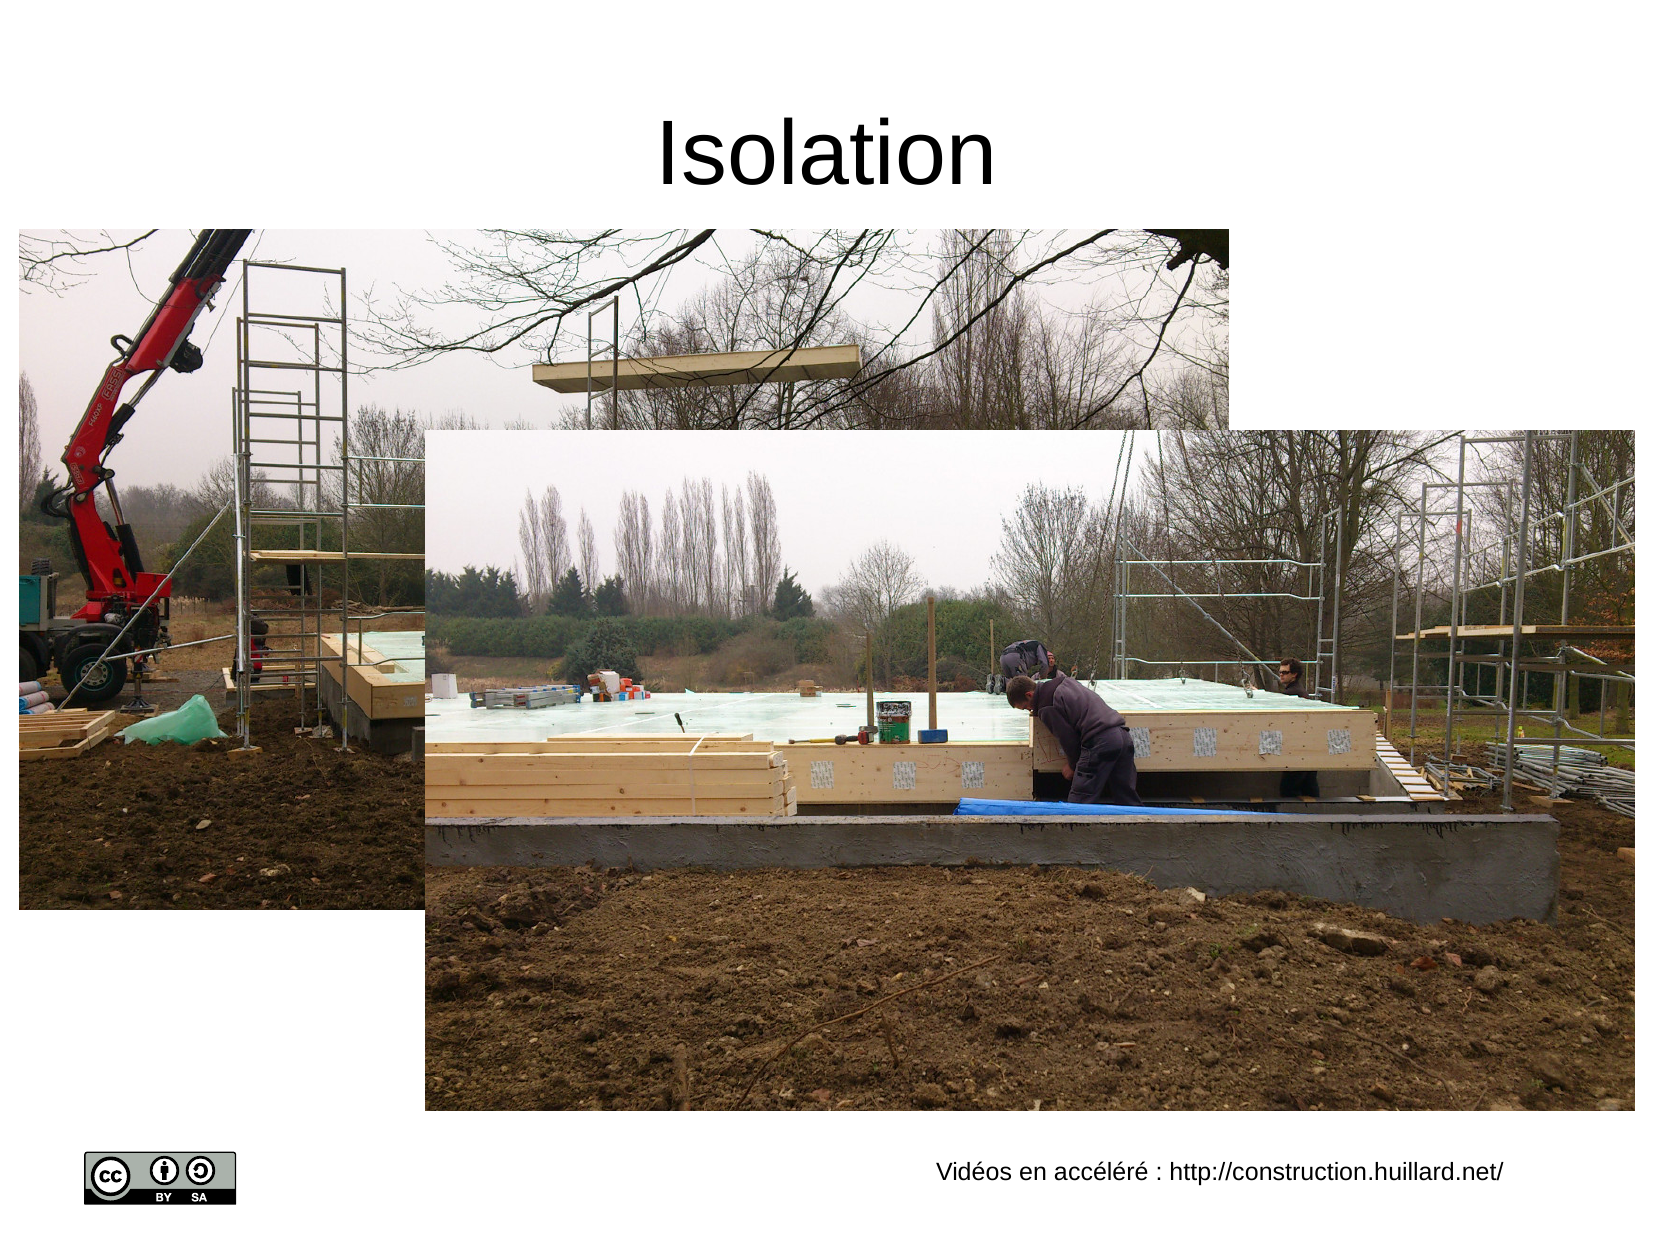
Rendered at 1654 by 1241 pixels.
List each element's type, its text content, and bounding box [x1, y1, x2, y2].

title Isolation [82, 49, 1571, 257]
picture [19, 229, 1635, 1111]
text_box Vidéos en accéléré : http://construction.huillard.net/ [921, 1150, 1520, 1194]
